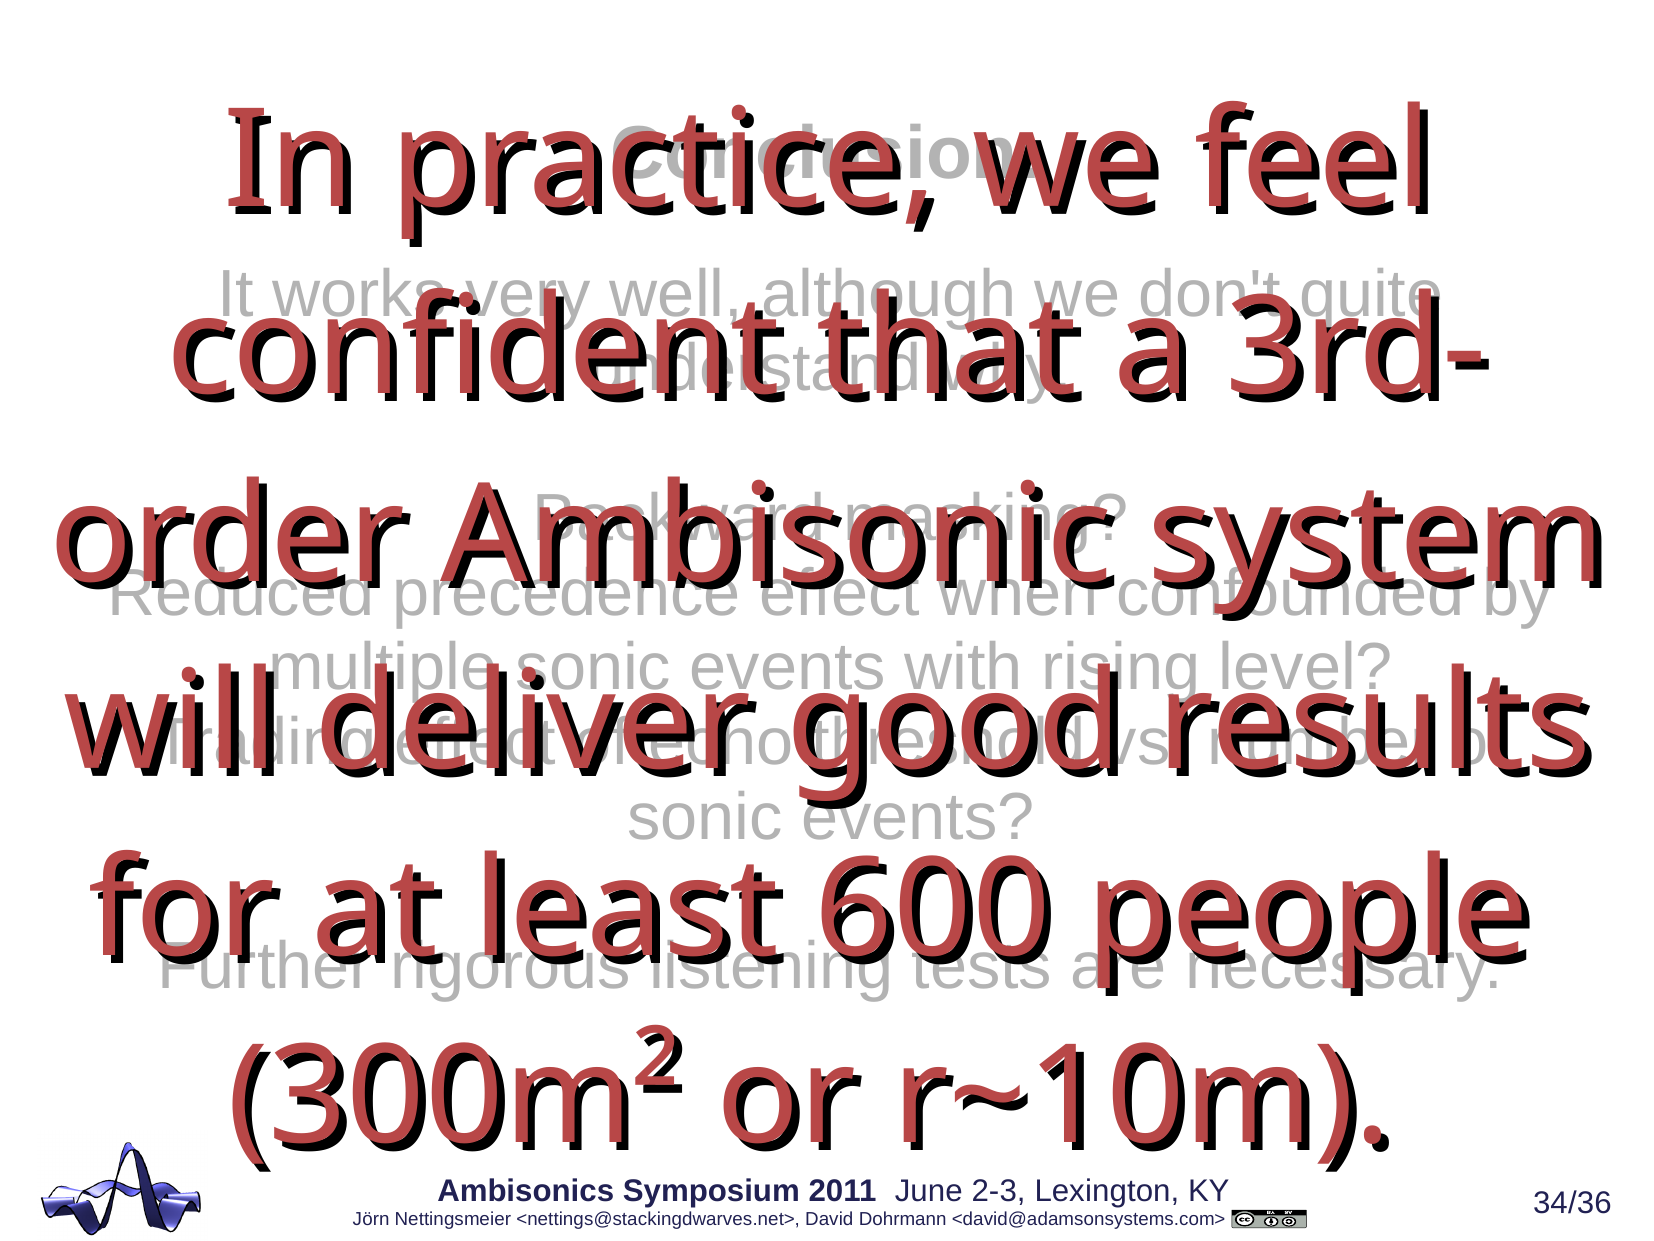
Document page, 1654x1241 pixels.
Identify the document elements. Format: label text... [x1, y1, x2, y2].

text_box In practice, we feel confident that a 3rd-order Ambisonic system will deliver good results for at least 600 people (300m² or r~10m). [13, 52, 1642, 1123]
picture [37, 1130, 208, 1241]
